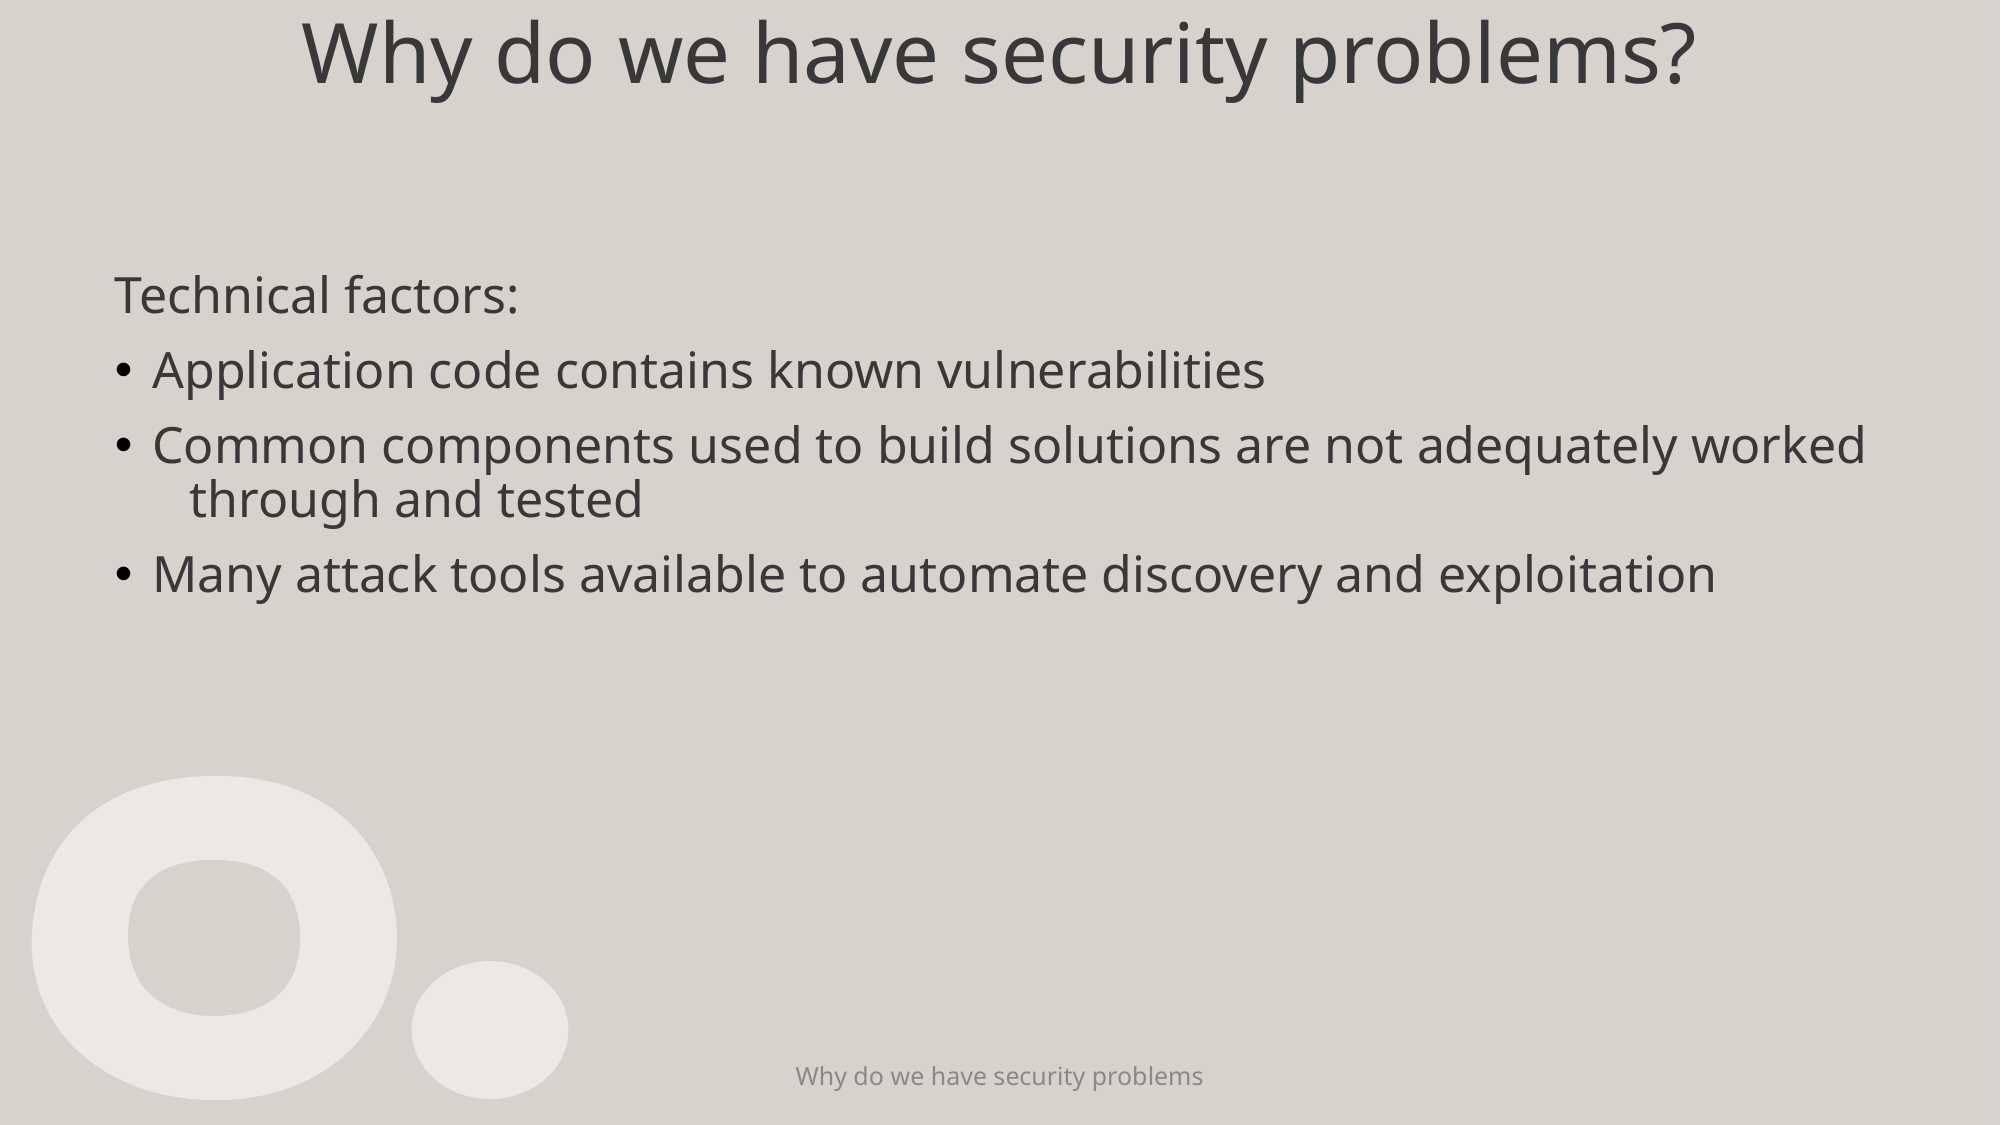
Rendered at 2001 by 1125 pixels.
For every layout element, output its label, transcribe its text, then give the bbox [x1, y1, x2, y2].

footer Why do we have security problems [662, 1045, 1338, 1106]
title Why do we have security problems? [0, 0, 2000, 114]
list Technical factors: Application code contains known vulnerabilities Common components used to build solutions are not adequately worked through and tested Many attack tools available to automate discovery and exploitation [99, 263, 1900, 916]
